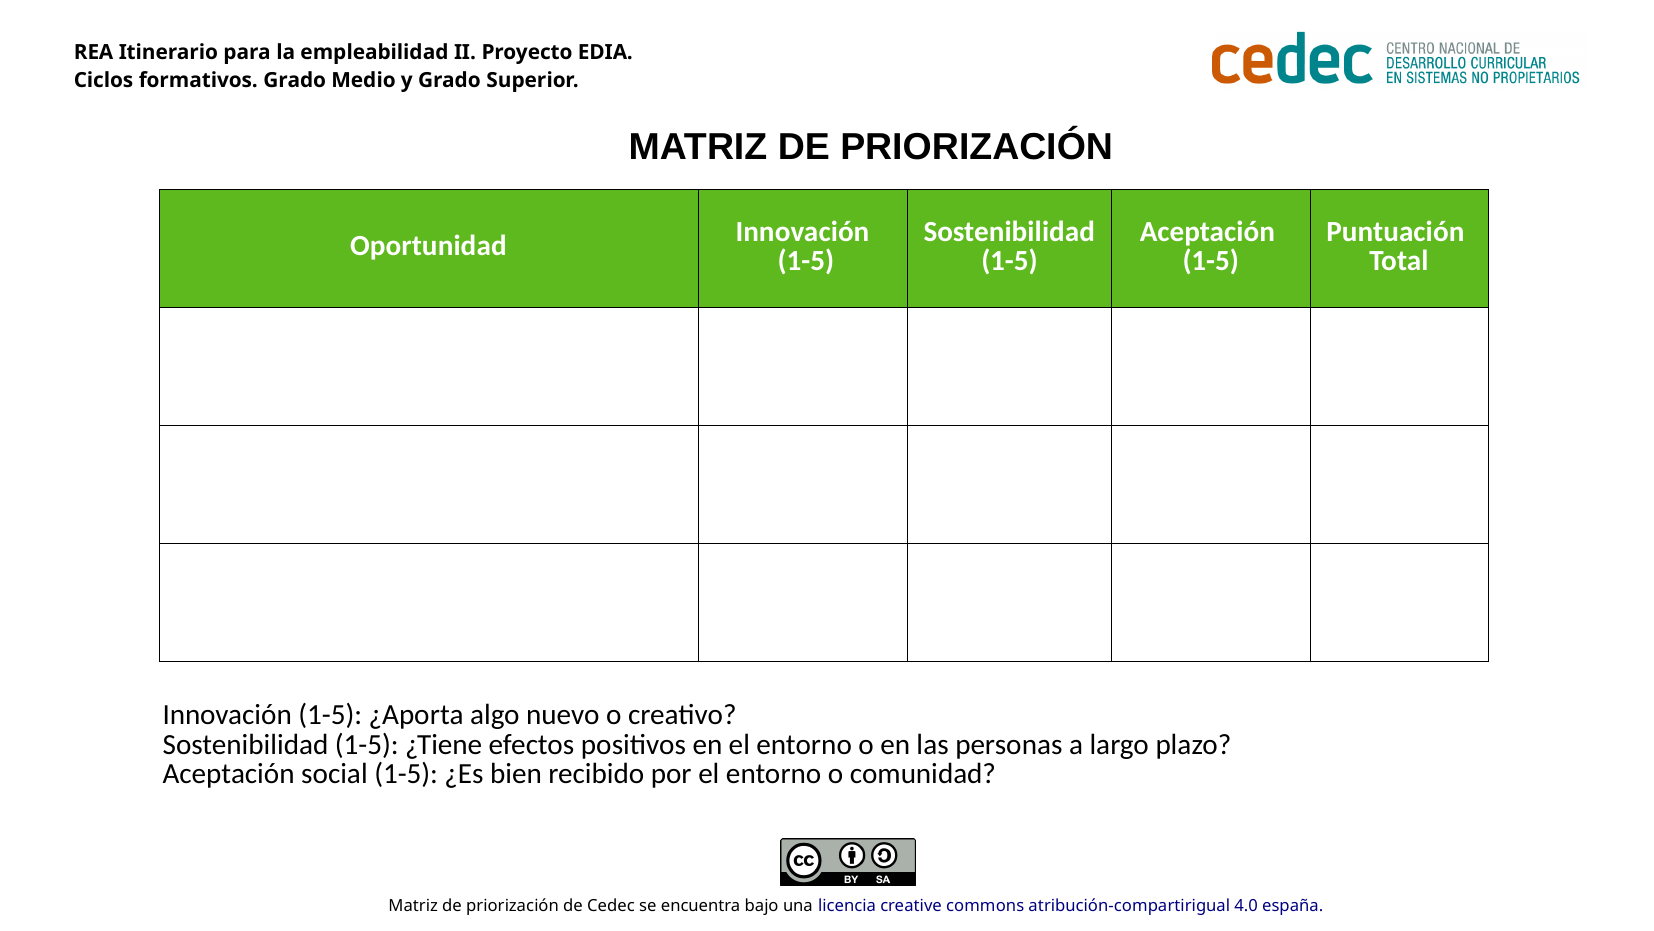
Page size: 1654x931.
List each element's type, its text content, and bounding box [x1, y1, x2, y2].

table_header Sostenibilidad (1-5) [908, 190, 1111, 307]
table_cell [908, 544, 1111, 661]
table_cell [1112, 308, 1310, 425]
picture [1209, 29, 1588, 93]
table_cell [699, 308, 907, 425]
table_cell [908, 308, 1111, 425]
table_cell [1112, 426, 1310, 543]
table_header Innovación (1-5) [699, 190, 907, 307]
table_cell [160, 426, 698, 543]
text_box Innovación (1-5): ¿Aporta algo nuevo o creativo? Sostenibilidad (1-5): ¿Tiene efectos positivos en el entorno o en las personas a largo plazo? Aceptación social (1-5): ¿Es bien recibido por el entorno o comunidad? [147, 695, 1506, 799]
table_cell [699, 426, 907, 543]
text_box Matriz de priorización de Cedec se encuentra bajo una licencia creative commons atribución-compartirigual 4.0 españa. [88, 885, 1625, 931]
table_cell [1311, 308, 1488, 425]
table_cell [699, 544, 907, 661]
table_cell [908, 426, 1111, 543]
text_box REA Itinerario para la empleabilidad II. Proyecto EDIA. Ciclos formativos. Grado Medio y Grado Superior. [59, 29, 768, 103]
table_cell [1112, 544, 1310, 661]
table_cell [160, 544, 698, 661]
table_header Oportunidad [160, 190, 698, 307]
table_cell [1311, 426, 1488, 543]
table_cell [160, 308, 698, 425]
picture [780, 838, 916, 885]
table_header Aceptación (1-5) [1112, 190, 1310, 307]
table_cell [1311, 544, 1488, 661]
table_header Puntuación Total [1311, 190, 1488, 307]
text_box MATRIZ DE PRIORIZACIÓN [590, 118, 1152, 175]
